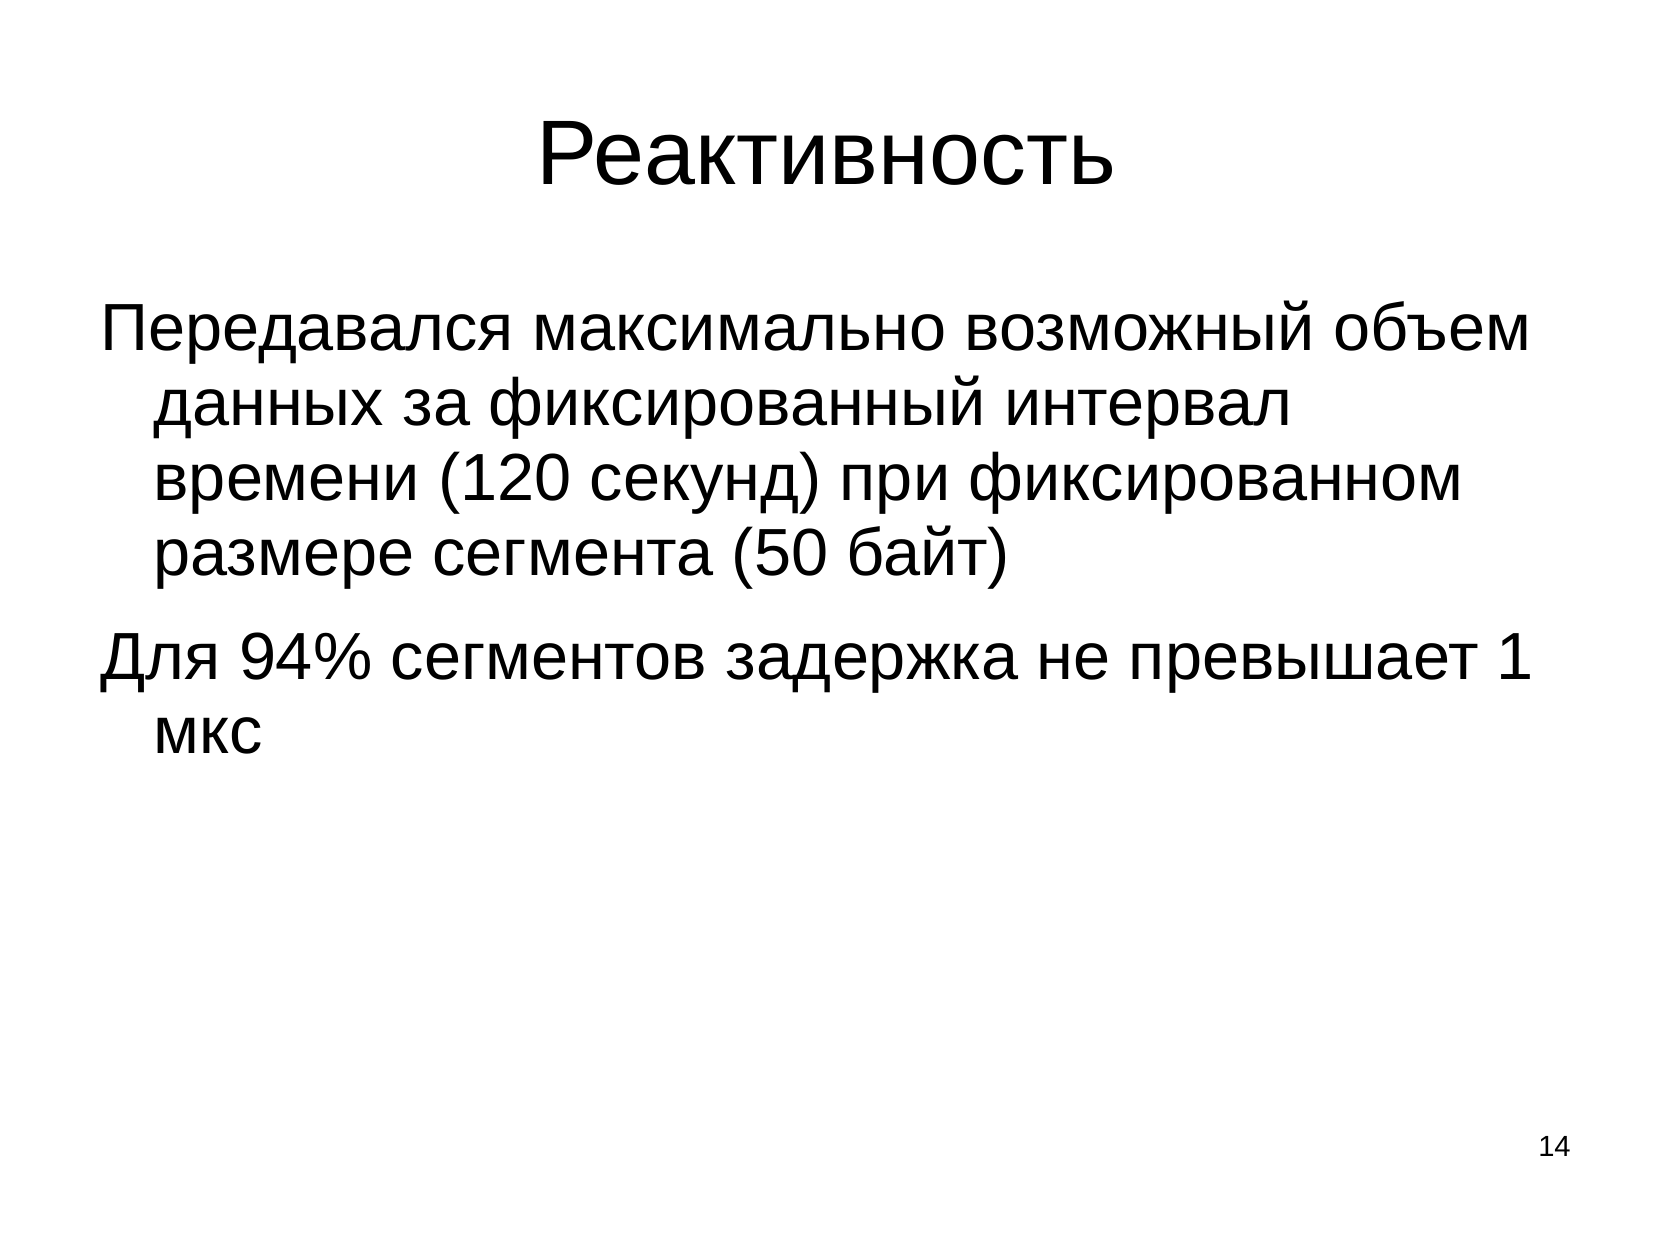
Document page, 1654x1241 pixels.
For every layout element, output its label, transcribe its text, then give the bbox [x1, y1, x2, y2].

title Реактивность [82, 49, 1571, 257]
list Передавался максимально возможный объем данных за фиксированный интервал времени (120 секунд) при фиксированном размере сегмента (50 байт) Для 94% сегментов задержка не превышает 1 мкс [82, 290, 1571, 1094]
